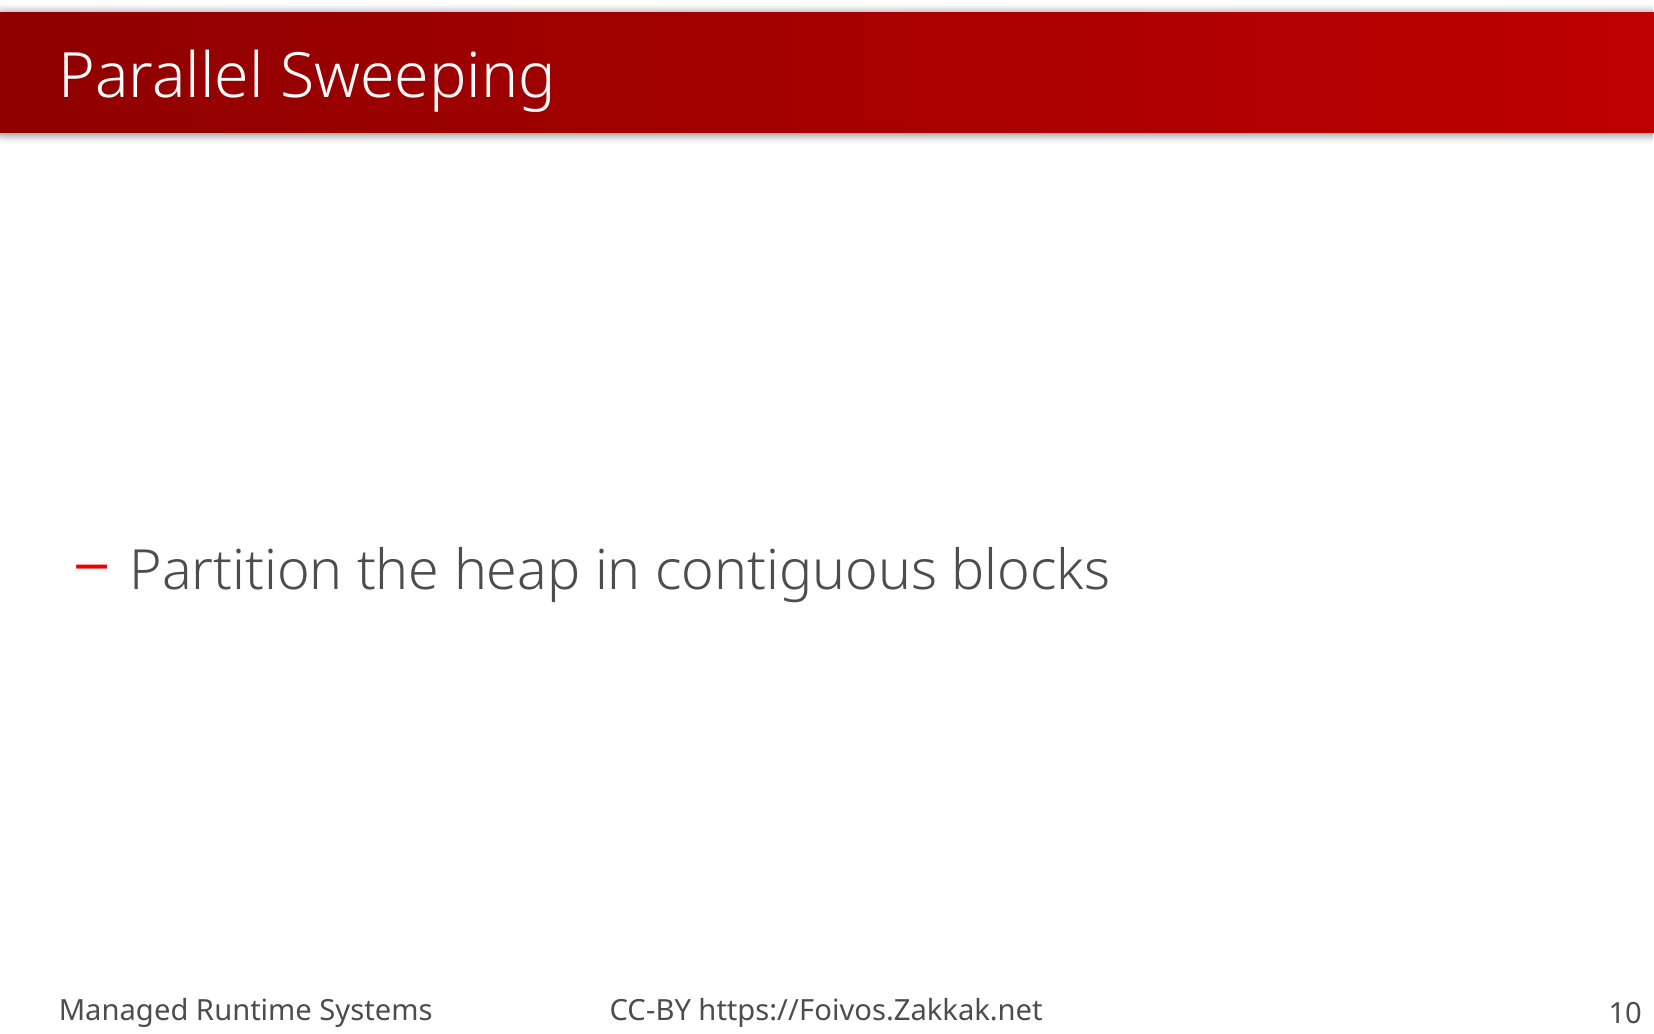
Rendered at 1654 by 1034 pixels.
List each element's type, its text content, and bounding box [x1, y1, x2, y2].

title Parallel Sweeping [58, 7, 1329, 139]
list Partition the heap in contiguous blocks [58, 177, 1594, 960]
